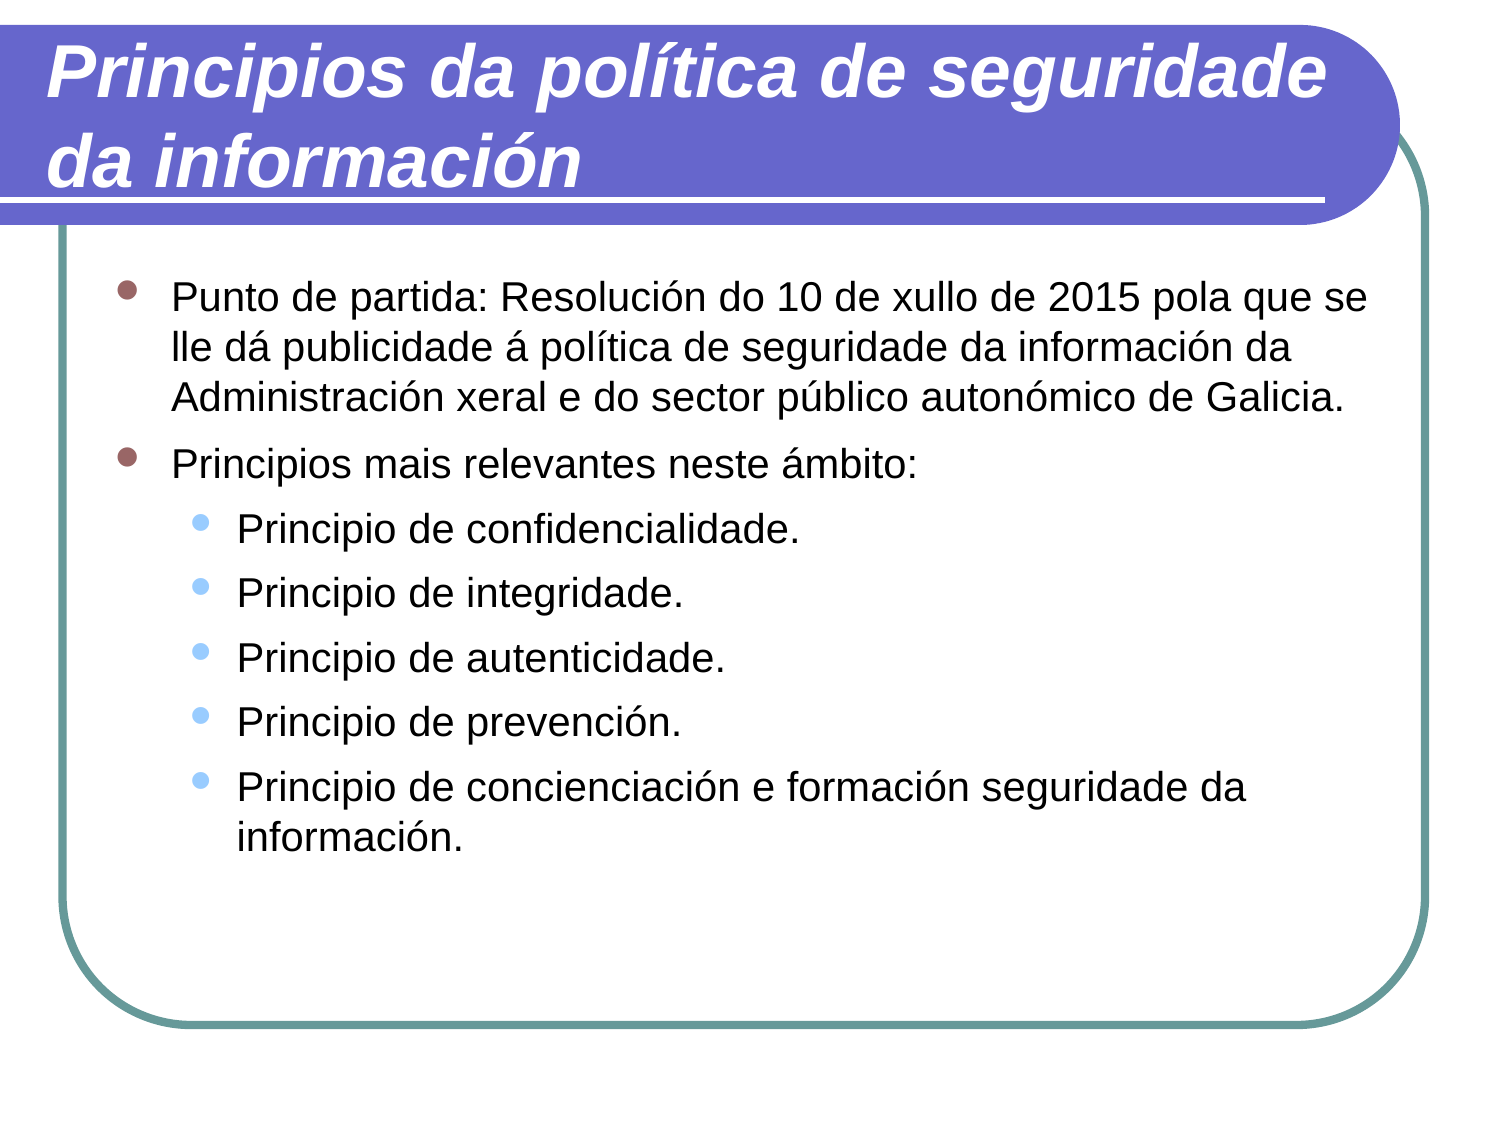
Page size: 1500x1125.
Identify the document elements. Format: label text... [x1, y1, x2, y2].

list Punto de partida: Resolución do 10 de xullo de 2015 pola que se lle dá publicidade á política de seguridade da información da Administración xeral e do sector público autonómico de Galicia. Principios mais relevantes neste ámbito: Principio de confidencialidade. Principio de integridade. Principio de autenticidade. Principio de prevención. Principio de concienciación e formación seguridade da información. [99, 262, 1401, 988]
title Principios da política de seguridade da información [31, 0, 1347, 226]
